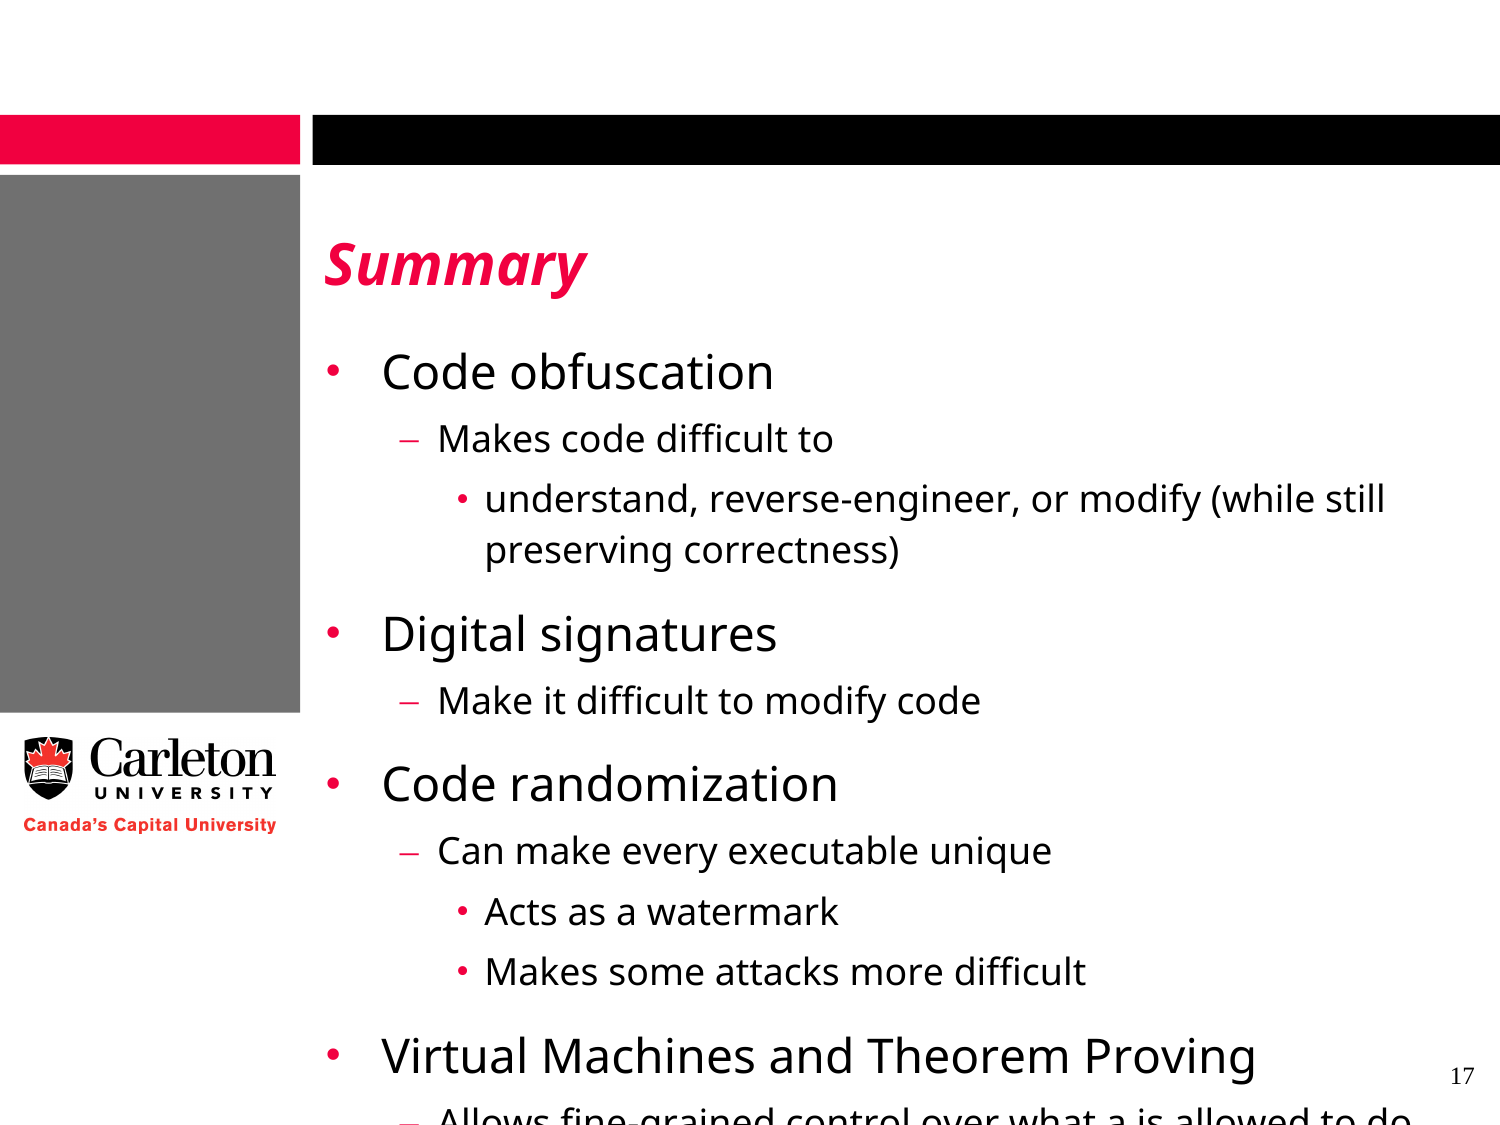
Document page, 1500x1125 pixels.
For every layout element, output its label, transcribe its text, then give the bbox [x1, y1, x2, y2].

picture [24, 737, 276, 834]
list Code obfuscation Makes code difficult to understand, reverse-engineer, or modify (while still preserving correctness) Digital signatures Make it difficult to modify code Code randomization Can make every executable unique Acts as a watermark Makes some attacks more difficult Virtual Machines and Theorem Proving Allows fine-grained control over what a is allowed to do [324, 324, 1450, 1075]
title Summary [324, 194, 1450, 324]
